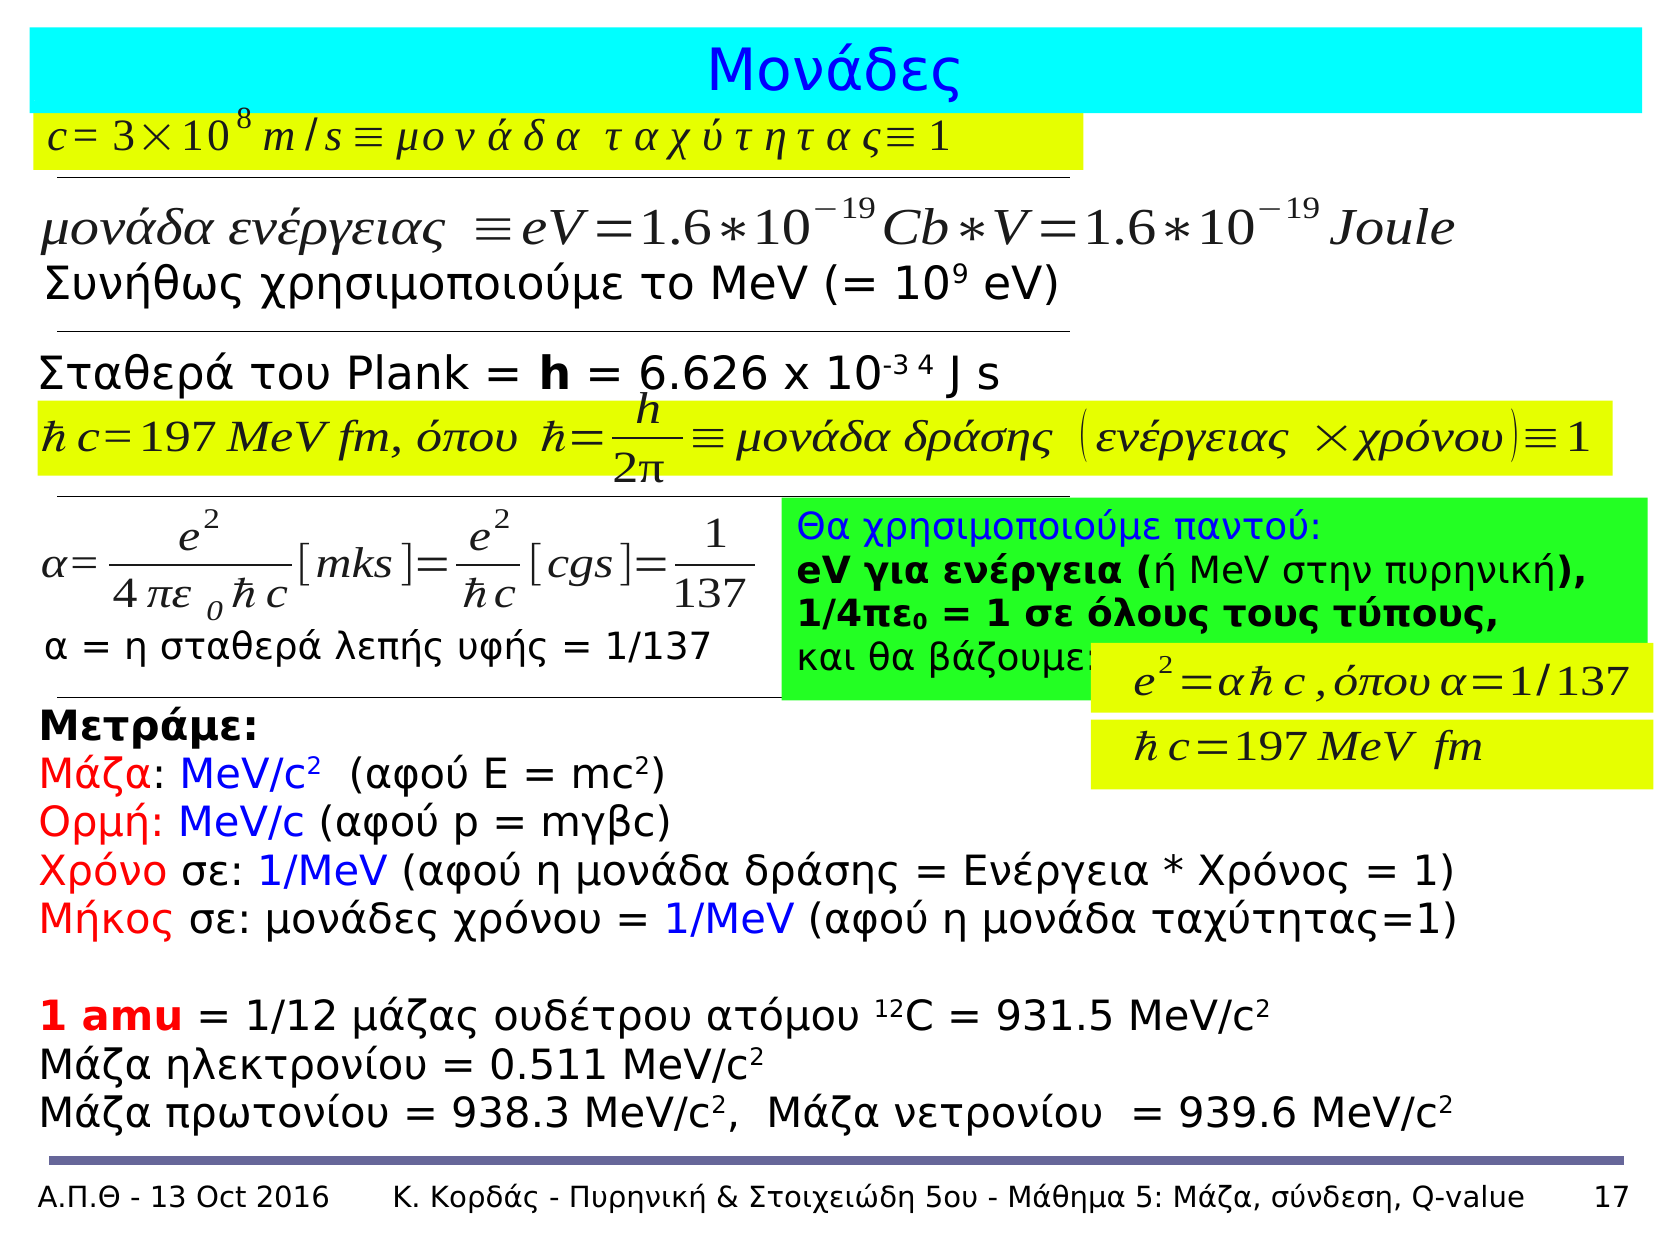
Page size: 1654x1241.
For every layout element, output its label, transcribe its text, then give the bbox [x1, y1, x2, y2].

text_box Σταθερά του Plank = h = 6.626 x 10-3 4 J s [21, 339, 1016, 410]
chart [27, 381, 1609, 497]
chart [34, 100, 983, 173]
chart [28, 501, 776, 629]
text_box [1090, 642, 1654, 713]
text_box α = η σταθερά λεπής υφής = 1/137 [29, 617, 753, 677]
text_box Μετράμε: Μάζα: MeV/c2 (αφού Ε = mc2) Ορμή: MeV/c (αφού p = mγβc) Χρόνο σε: 1/MeV (αφού η μονάδα δράσης = Ενέργεια * Xρόνος = 1) Μήκος σε: μονάδες χρόνου = 1/MeV (αφού η μονάδα ταχύτητας=1) 1 amu = 1/12 μάζας ουδέτρου ατόμου 12C = 931.5 MeV/c2 Mάζα ηλεκτρονίου = 0.511 MeV/c2 Μάζα πρωτονίου = 938.3 MeV/c2, Μάζα νετρονίου = 939.6 MeV/c2 [23, 693, 1639, 1154]
text_box [1090, 719, 1654, 790]
text_box Συνήθως χρησιμοποιούμε το MeV (= 109 eV) [27, 249, 1453, 319]
title Μονάδες [29, 27, 1643, 114]
chart [22, 189, 1480, 260]
chart [1120, 649, 1647, 708]
text_box [1609, 400, 1613, 476]
text_box [983, 114, 1084, 170]
text_box Θα χρησιμοποιούμε παντού: eV για ενέργεια (ή MeV στην πυρηνική), 1/4πε0 = 1 σε όλους τους τύπους, και θα βάζουμε: [781, 497, 1648, 701]
chart [1120, 720, 1502, 773]
